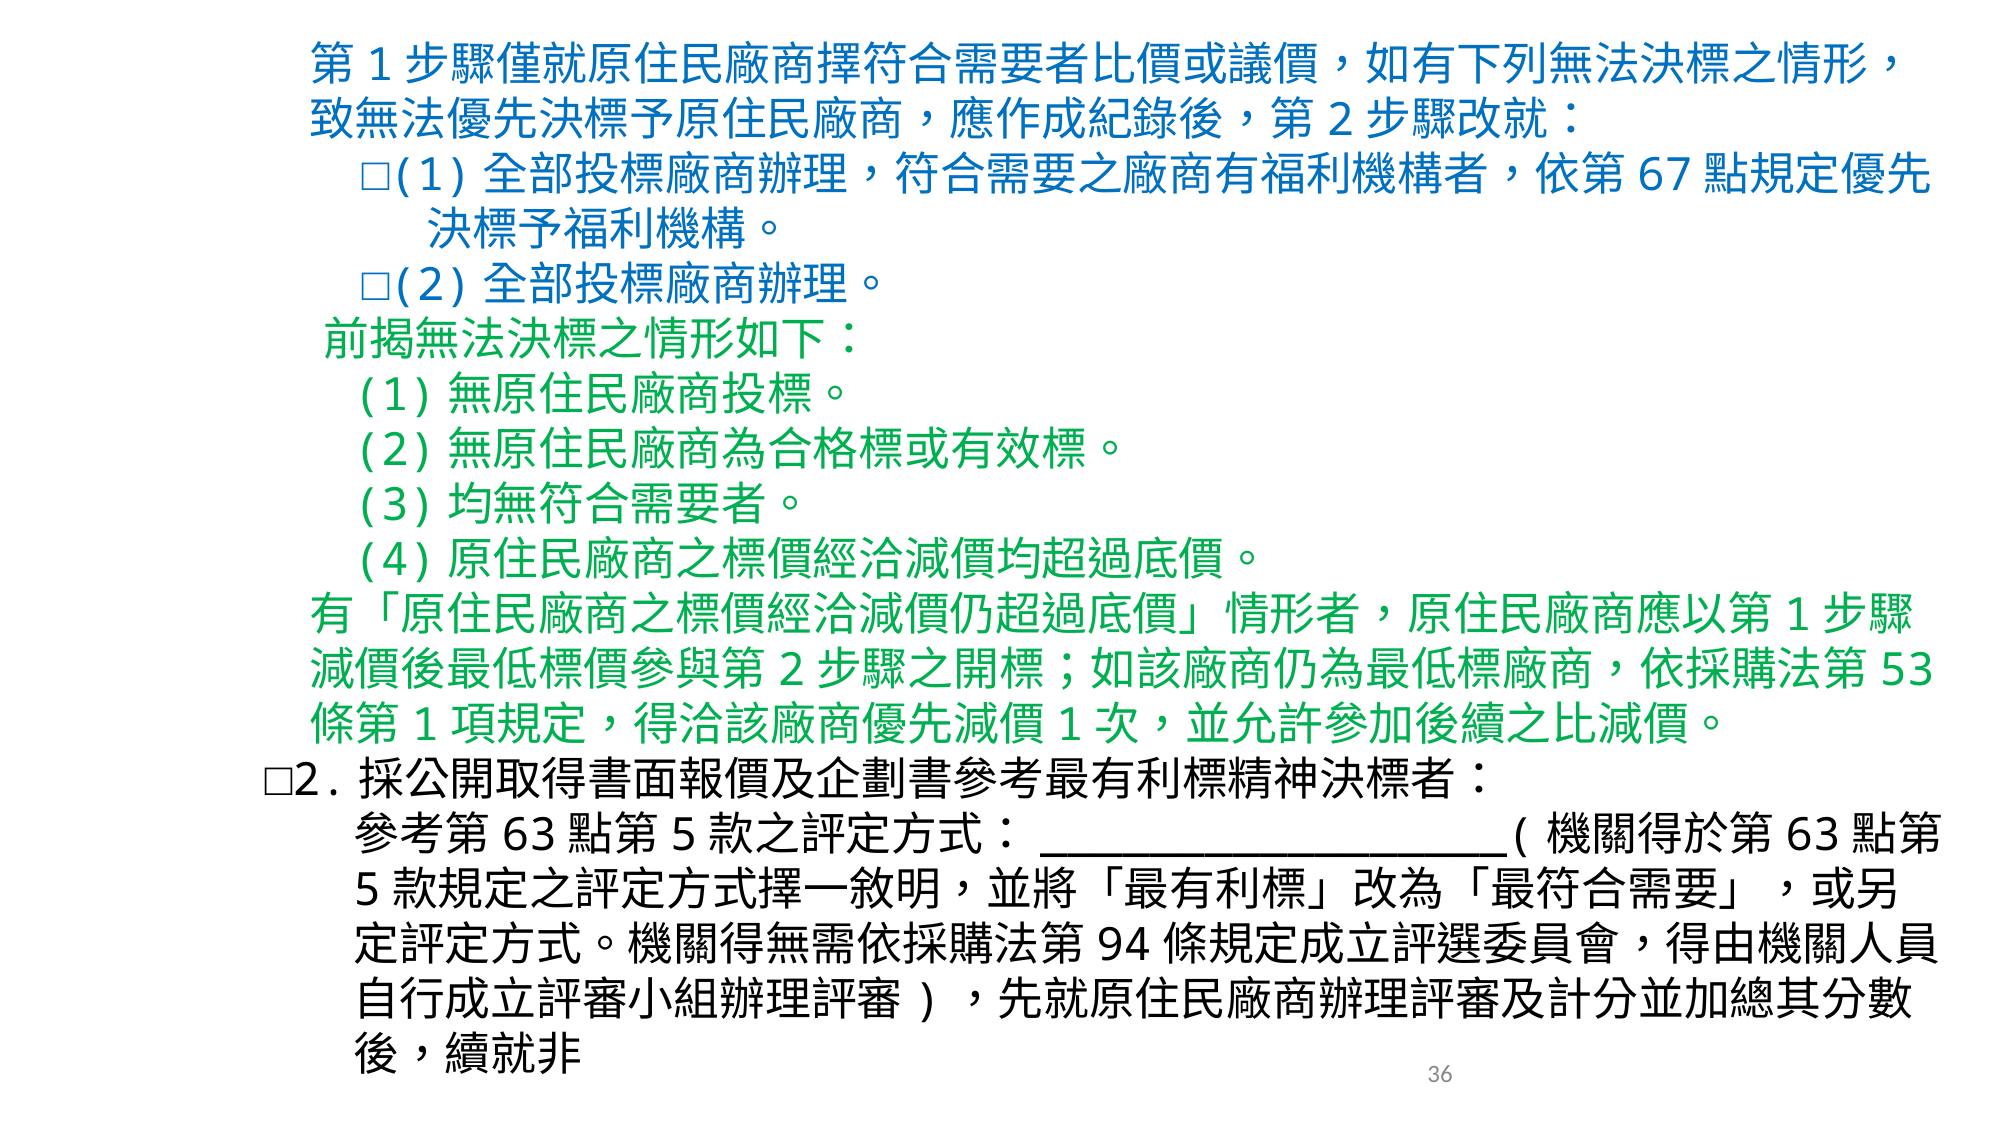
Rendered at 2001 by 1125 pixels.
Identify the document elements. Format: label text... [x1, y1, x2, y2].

text_box 36 [1412, 1042, 1863, 1103]
text_box 第1步驟僅就原住民廠商擇符合需要者比價或議價，如有下列無法決標之情形，致無法優先決標予原住民廠商，應作成紀錄後，第2步驟改就： □(1)全部投標廠商辦理，符合需要之廠商有福利機構者，依第67點規定優先決標予福利機構。 □(2)全部投標廠商辦理。 前揭無法決標之情形如下： (1)無原住民廠商投標。 (2)無原住民廠商為合格標或有效標。 (3)均無符合需要者。 (4)原住民廠商之標價經洽減價均超過底價。 有「原住民廠商之標價經洽減價仍超過底價」情形者，原住民廠商應以第1步驟減價後最低標價參與第2步驟之開標；如該廠商仍為最低標廠商，依採購法第53條第1項規定，得洽該廠商優先減價1次，並允許參加後續之比減價。 □2.採公開取得書面報價及企劃書參考最有利標精神決標者： 參考第63點第5款之評定方式：_________________(機關得於第63點第5款規定之評定方式擇一敘明，並將「最有利標」改為「最符合需要」，或另定評定方式。機關得無需依採購法第94條規定成立評選委員會，得由機關人員自行成立評審小組辦理評審)，先就原住民廠商辦理評審及計分並加總其分數後，續就非 [44, 27, 1962, 1087]
